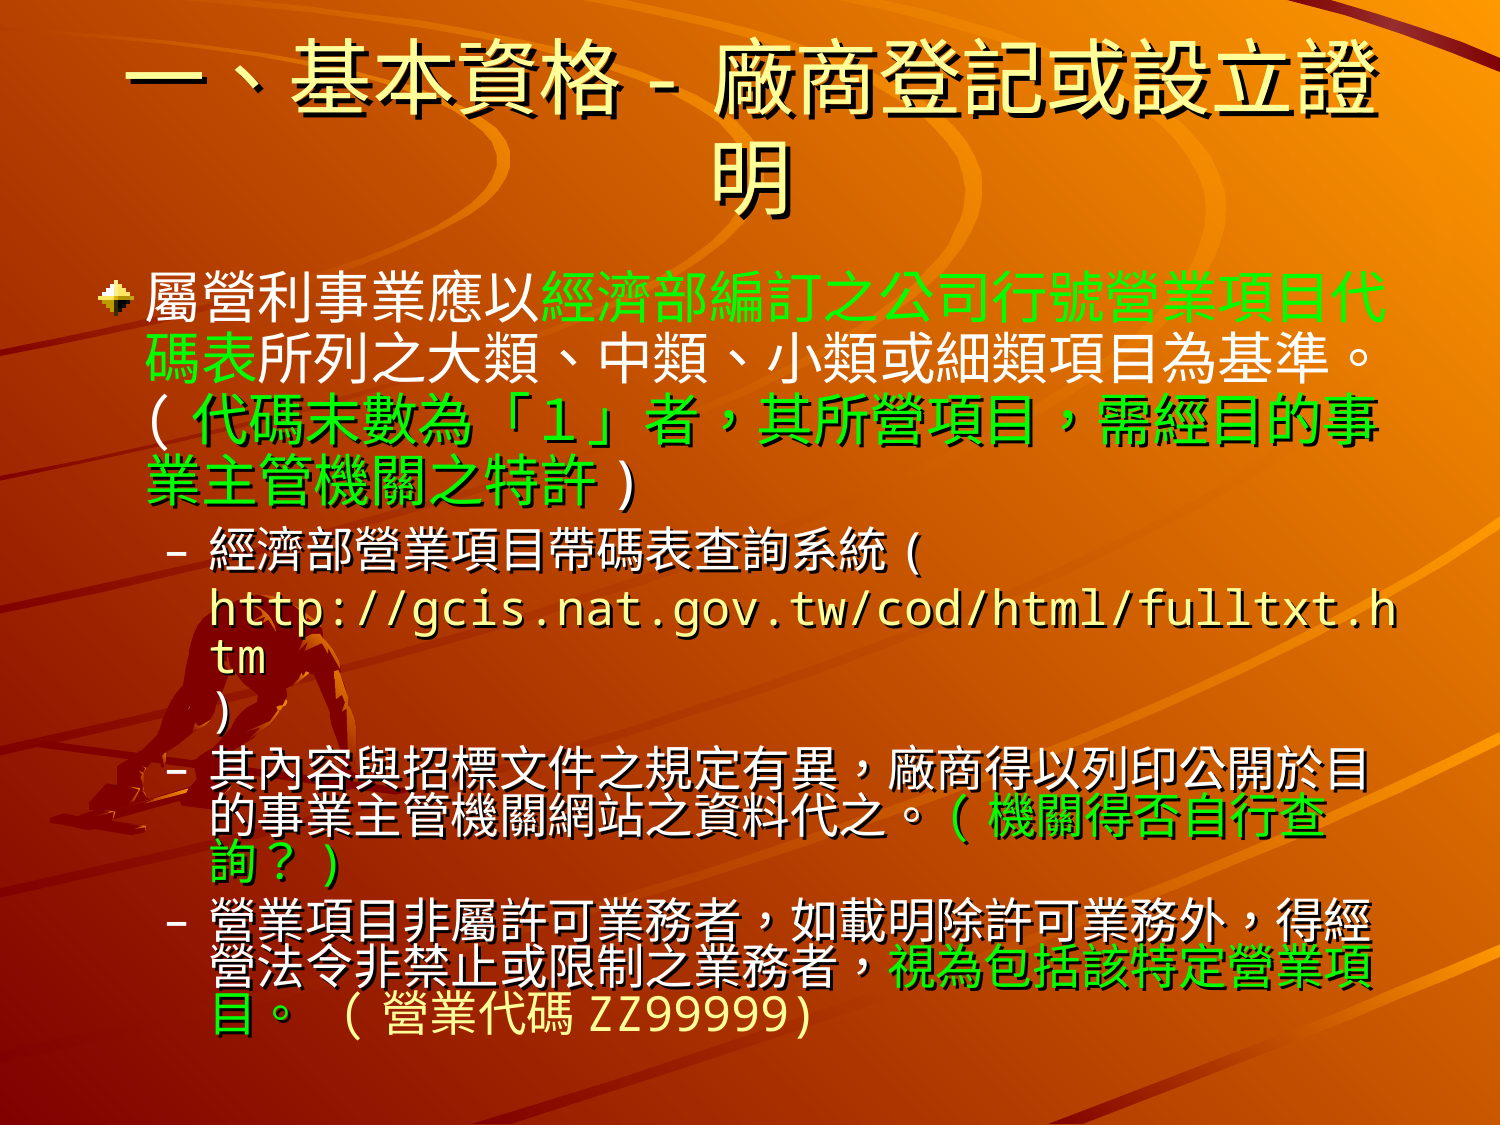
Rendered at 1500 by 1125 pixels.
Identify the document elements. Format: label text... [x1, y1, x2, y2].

list 屬營利事業應以經濟部編訂之公司行號營業項目代碼表所列之大類、中類、小類或細類項目為基準。(代碼末數為「１」者，其所營項目，需經目的事業主管機關之特許) 經濟部營業項目帶碼表查詢系統(http://gcis.nat.gov.tw/cod/html/fulltxt.htm) 其內容與招標文件之規定有異，廠商得以列印公開於目的事業主管機關網站之資料代之。(機關得否自行查詢？) 營業項目非屬許可業務者，如載明除許可業務外，得經營法令非禁止或限制之業務者，視為包括該特定營業項目。 (營業代碼ZZ99999) [75, 262, 1426, 1006]
title 一、基本資格-廠商登記或設立證明 [75, 25, 1426, 233]
